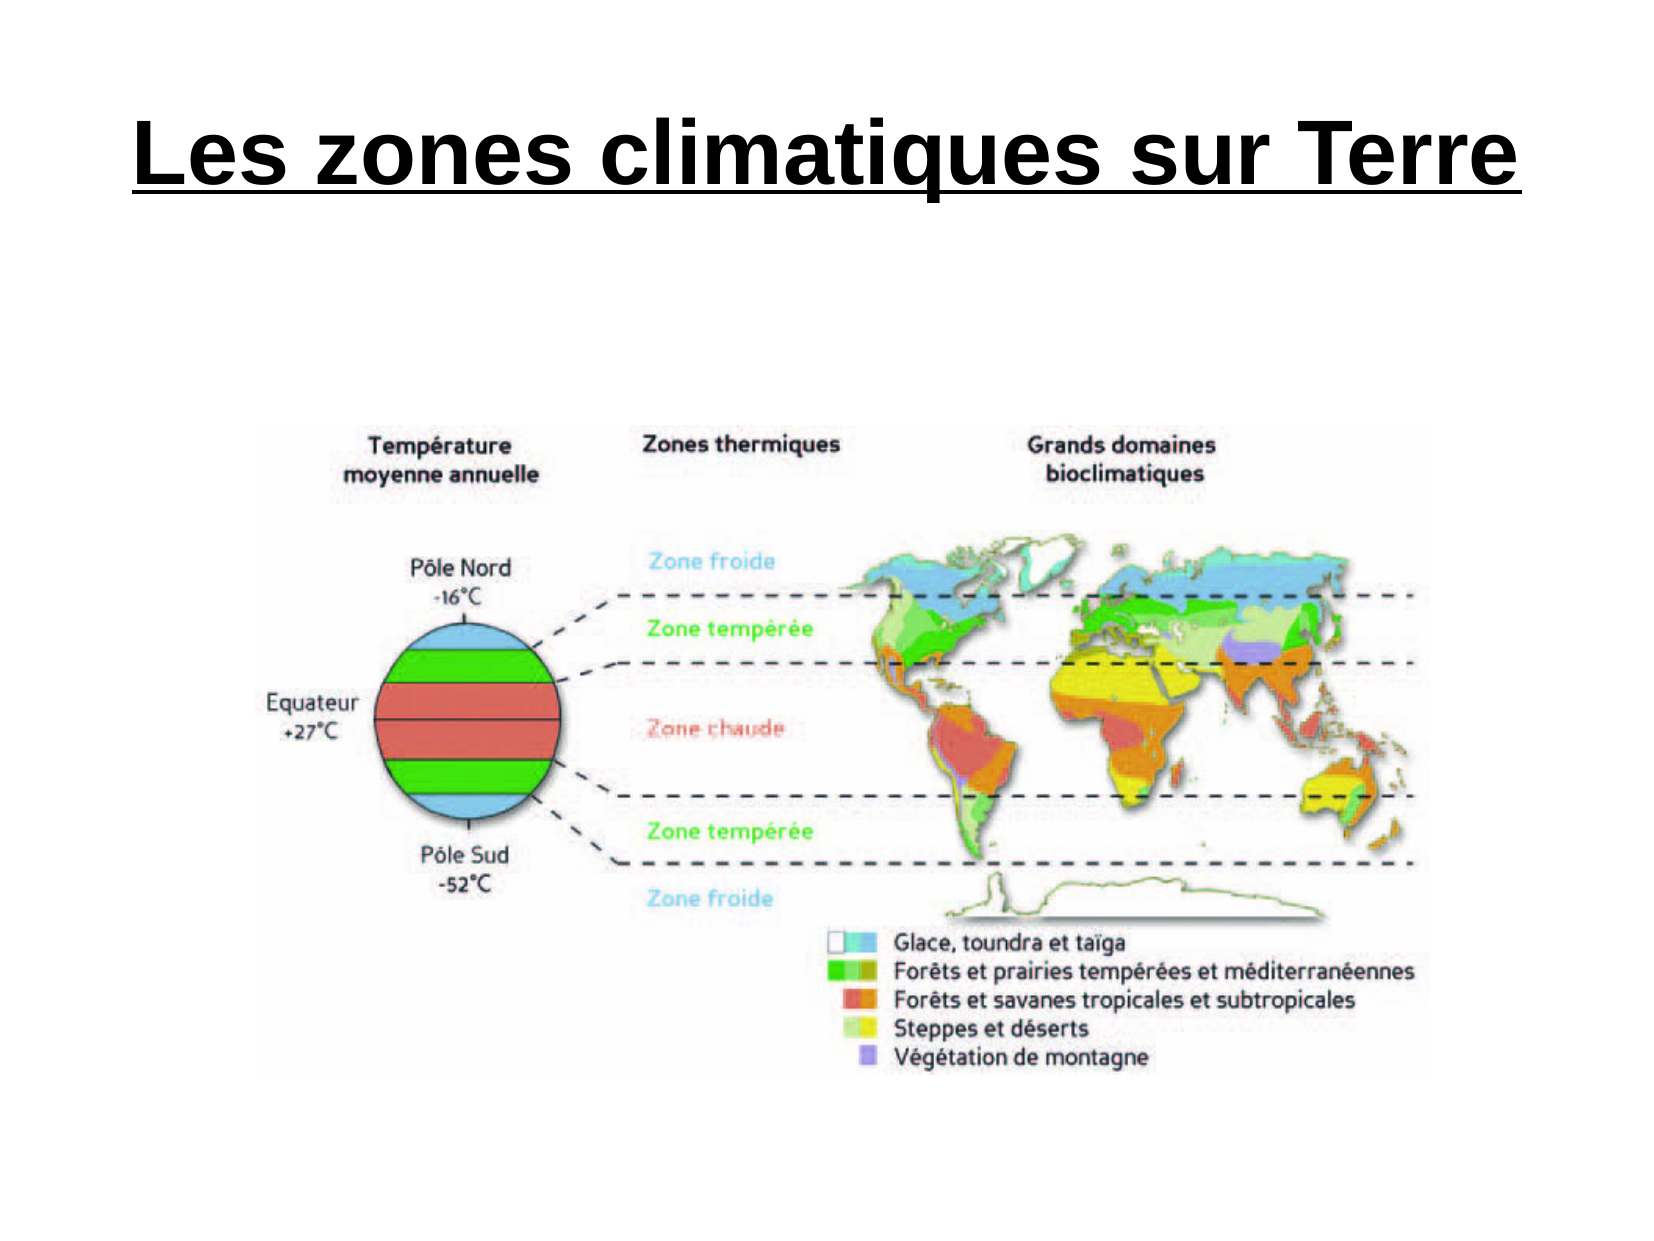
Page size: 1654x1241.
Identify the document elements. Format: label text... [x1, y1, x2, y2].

picture [255, 425, 1430, 1075]
title Les zones climatiques sur Terre [82, 49, 1571, 257]
